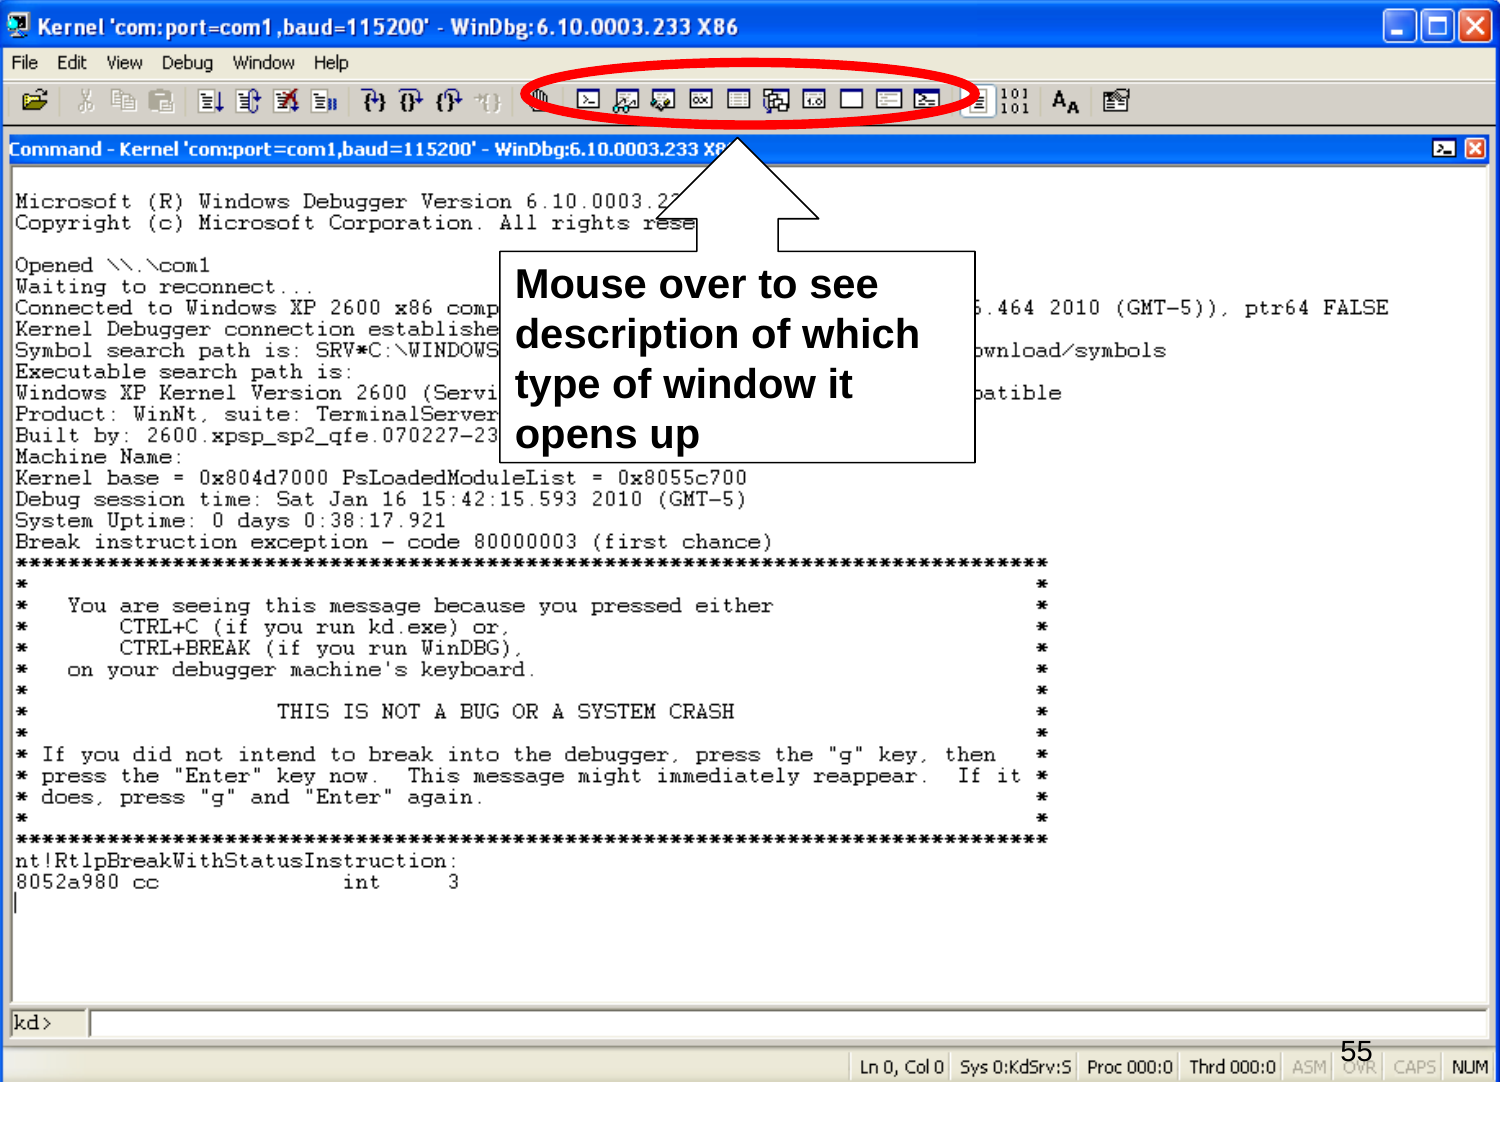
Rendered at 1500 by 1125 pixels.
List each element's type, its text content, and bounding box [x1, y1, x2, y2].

text_box [0, 0, 1500, 1082]
text_box <number> [1074, 1025, 1388, 1101]
text_box Mouse over to see description of which type of window it opens up [499, 137, 976, 463]
